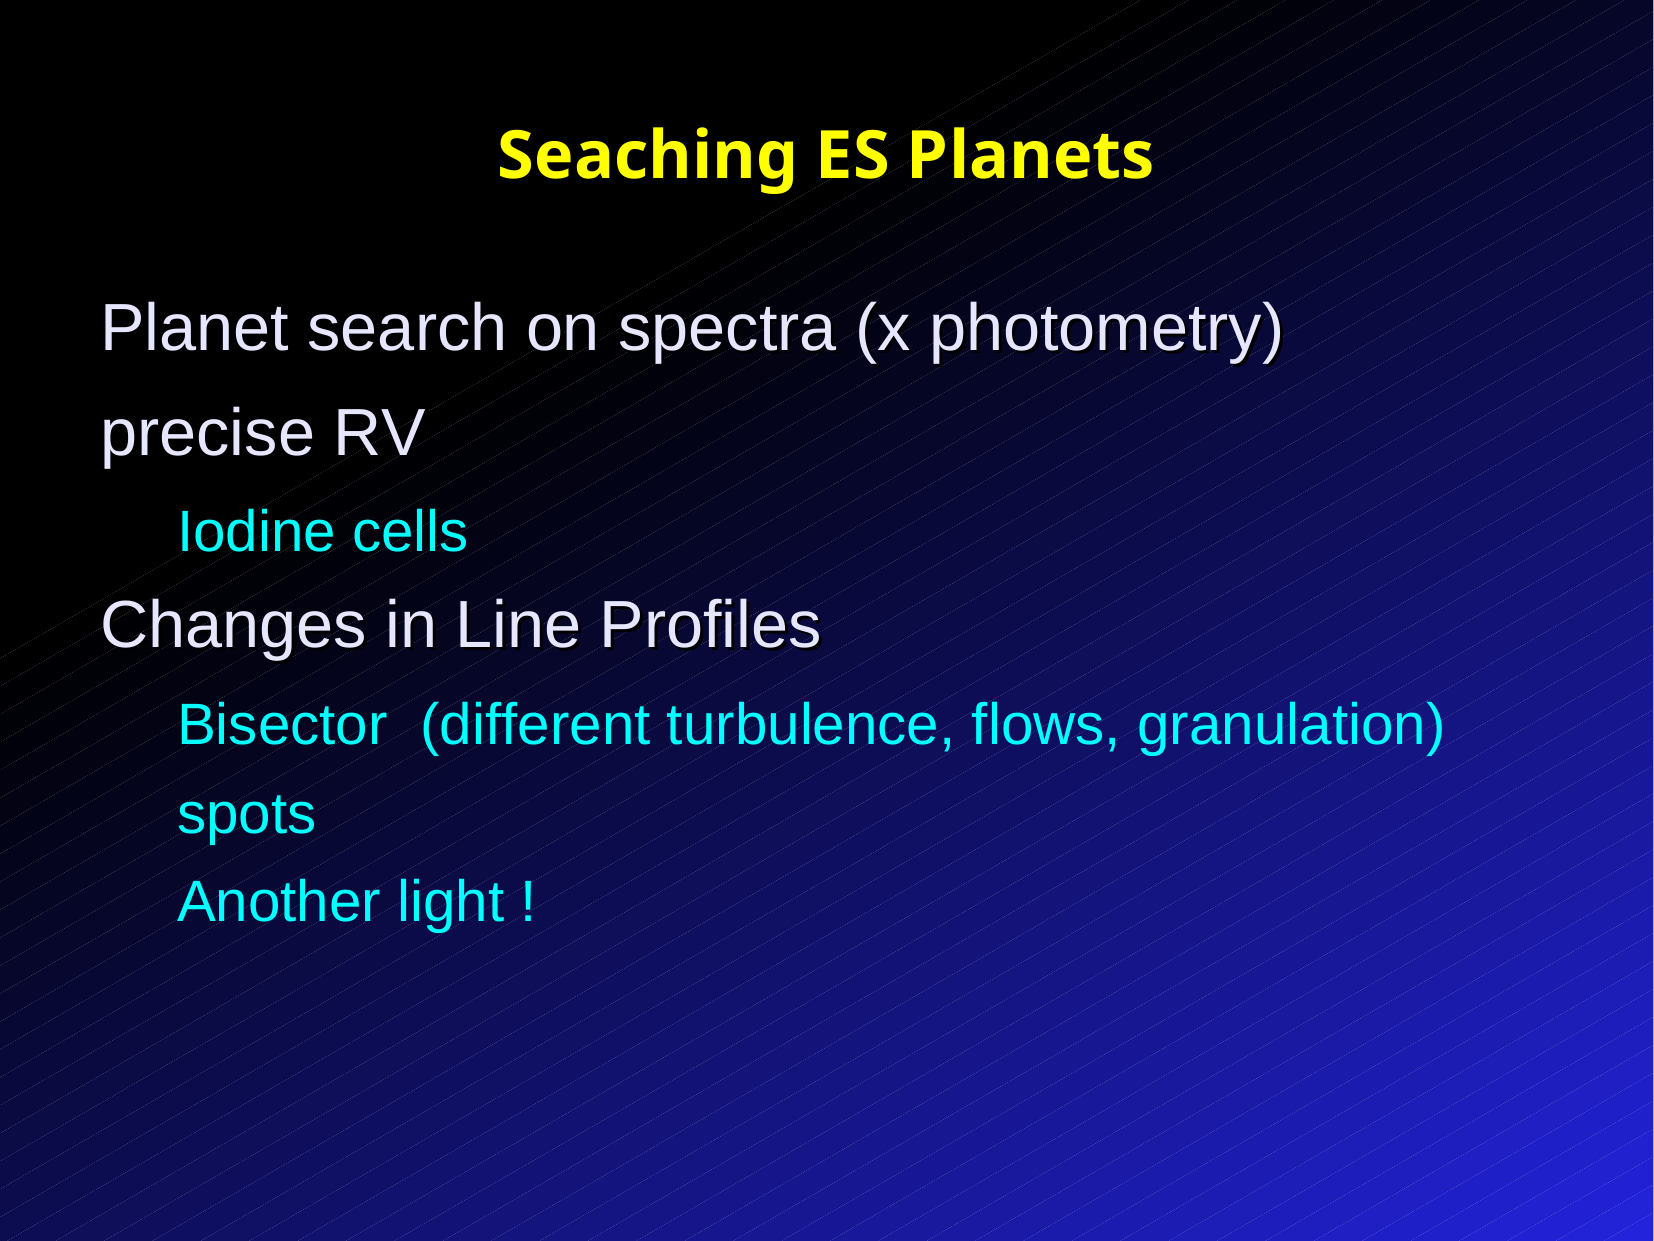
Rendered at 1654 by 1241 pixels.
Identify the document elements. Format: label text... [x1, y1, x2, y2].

list Planet search on spectra (x photometry) precise RV Iodine cells Changes in Line Profiles Bisector (different turbulence, flows, granulation) spots Another light ! [82, 290, 1571, 1094]
title Seaching ES Planets [82, 49, 1571, 257]
